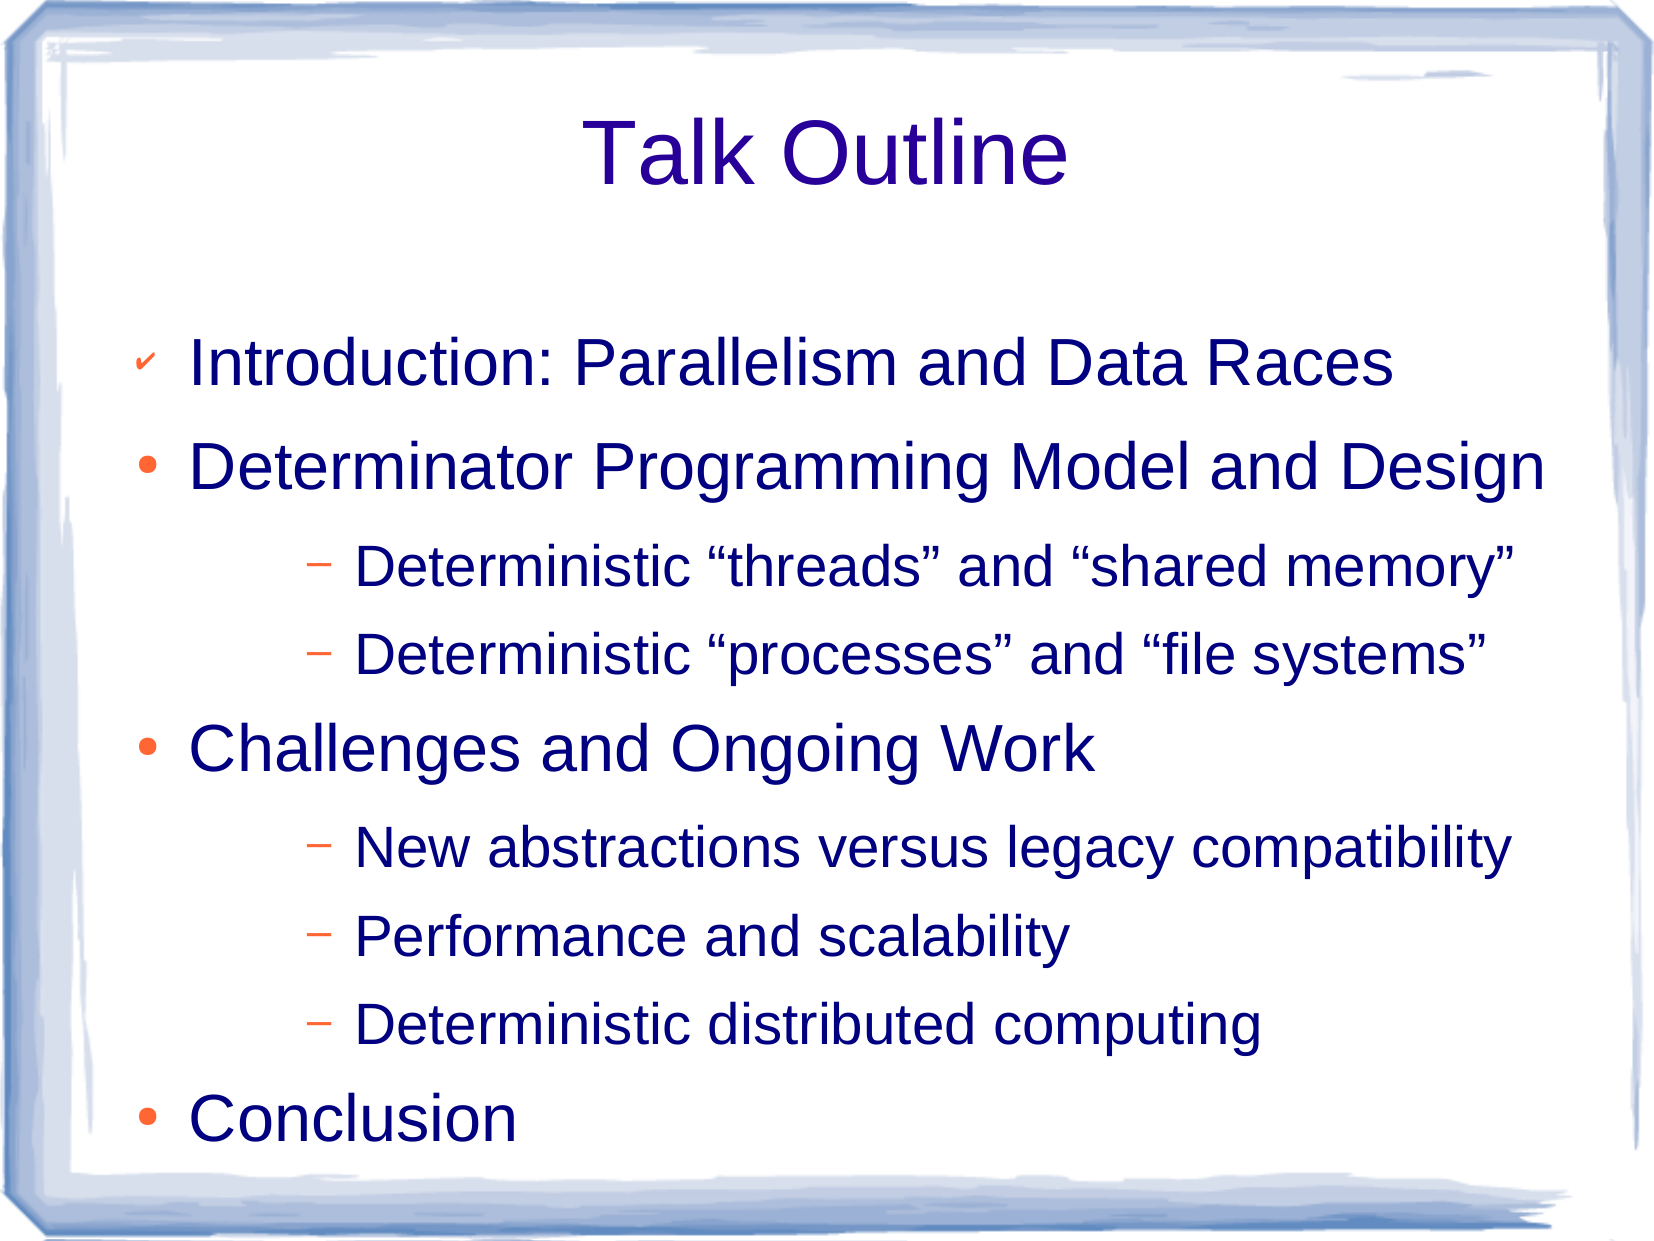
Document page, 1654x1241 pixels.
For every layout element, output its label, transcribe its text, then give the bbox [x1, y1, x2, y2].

title Talk Outline [82, 56, 1571, 250]
list Introduction: Parallelism and Data Races Determinator Programming Model and Design Deterministic “threads” and “shared memory” Deterministic “processes” and “file systems” Challenges and Ongoing Work New abstractions versus legacy compatibility Performance and scalability Deterministic distributed computing Conclusion [118, 324, 1571, 1155]
picture [0, 0, 1654, 1241]
